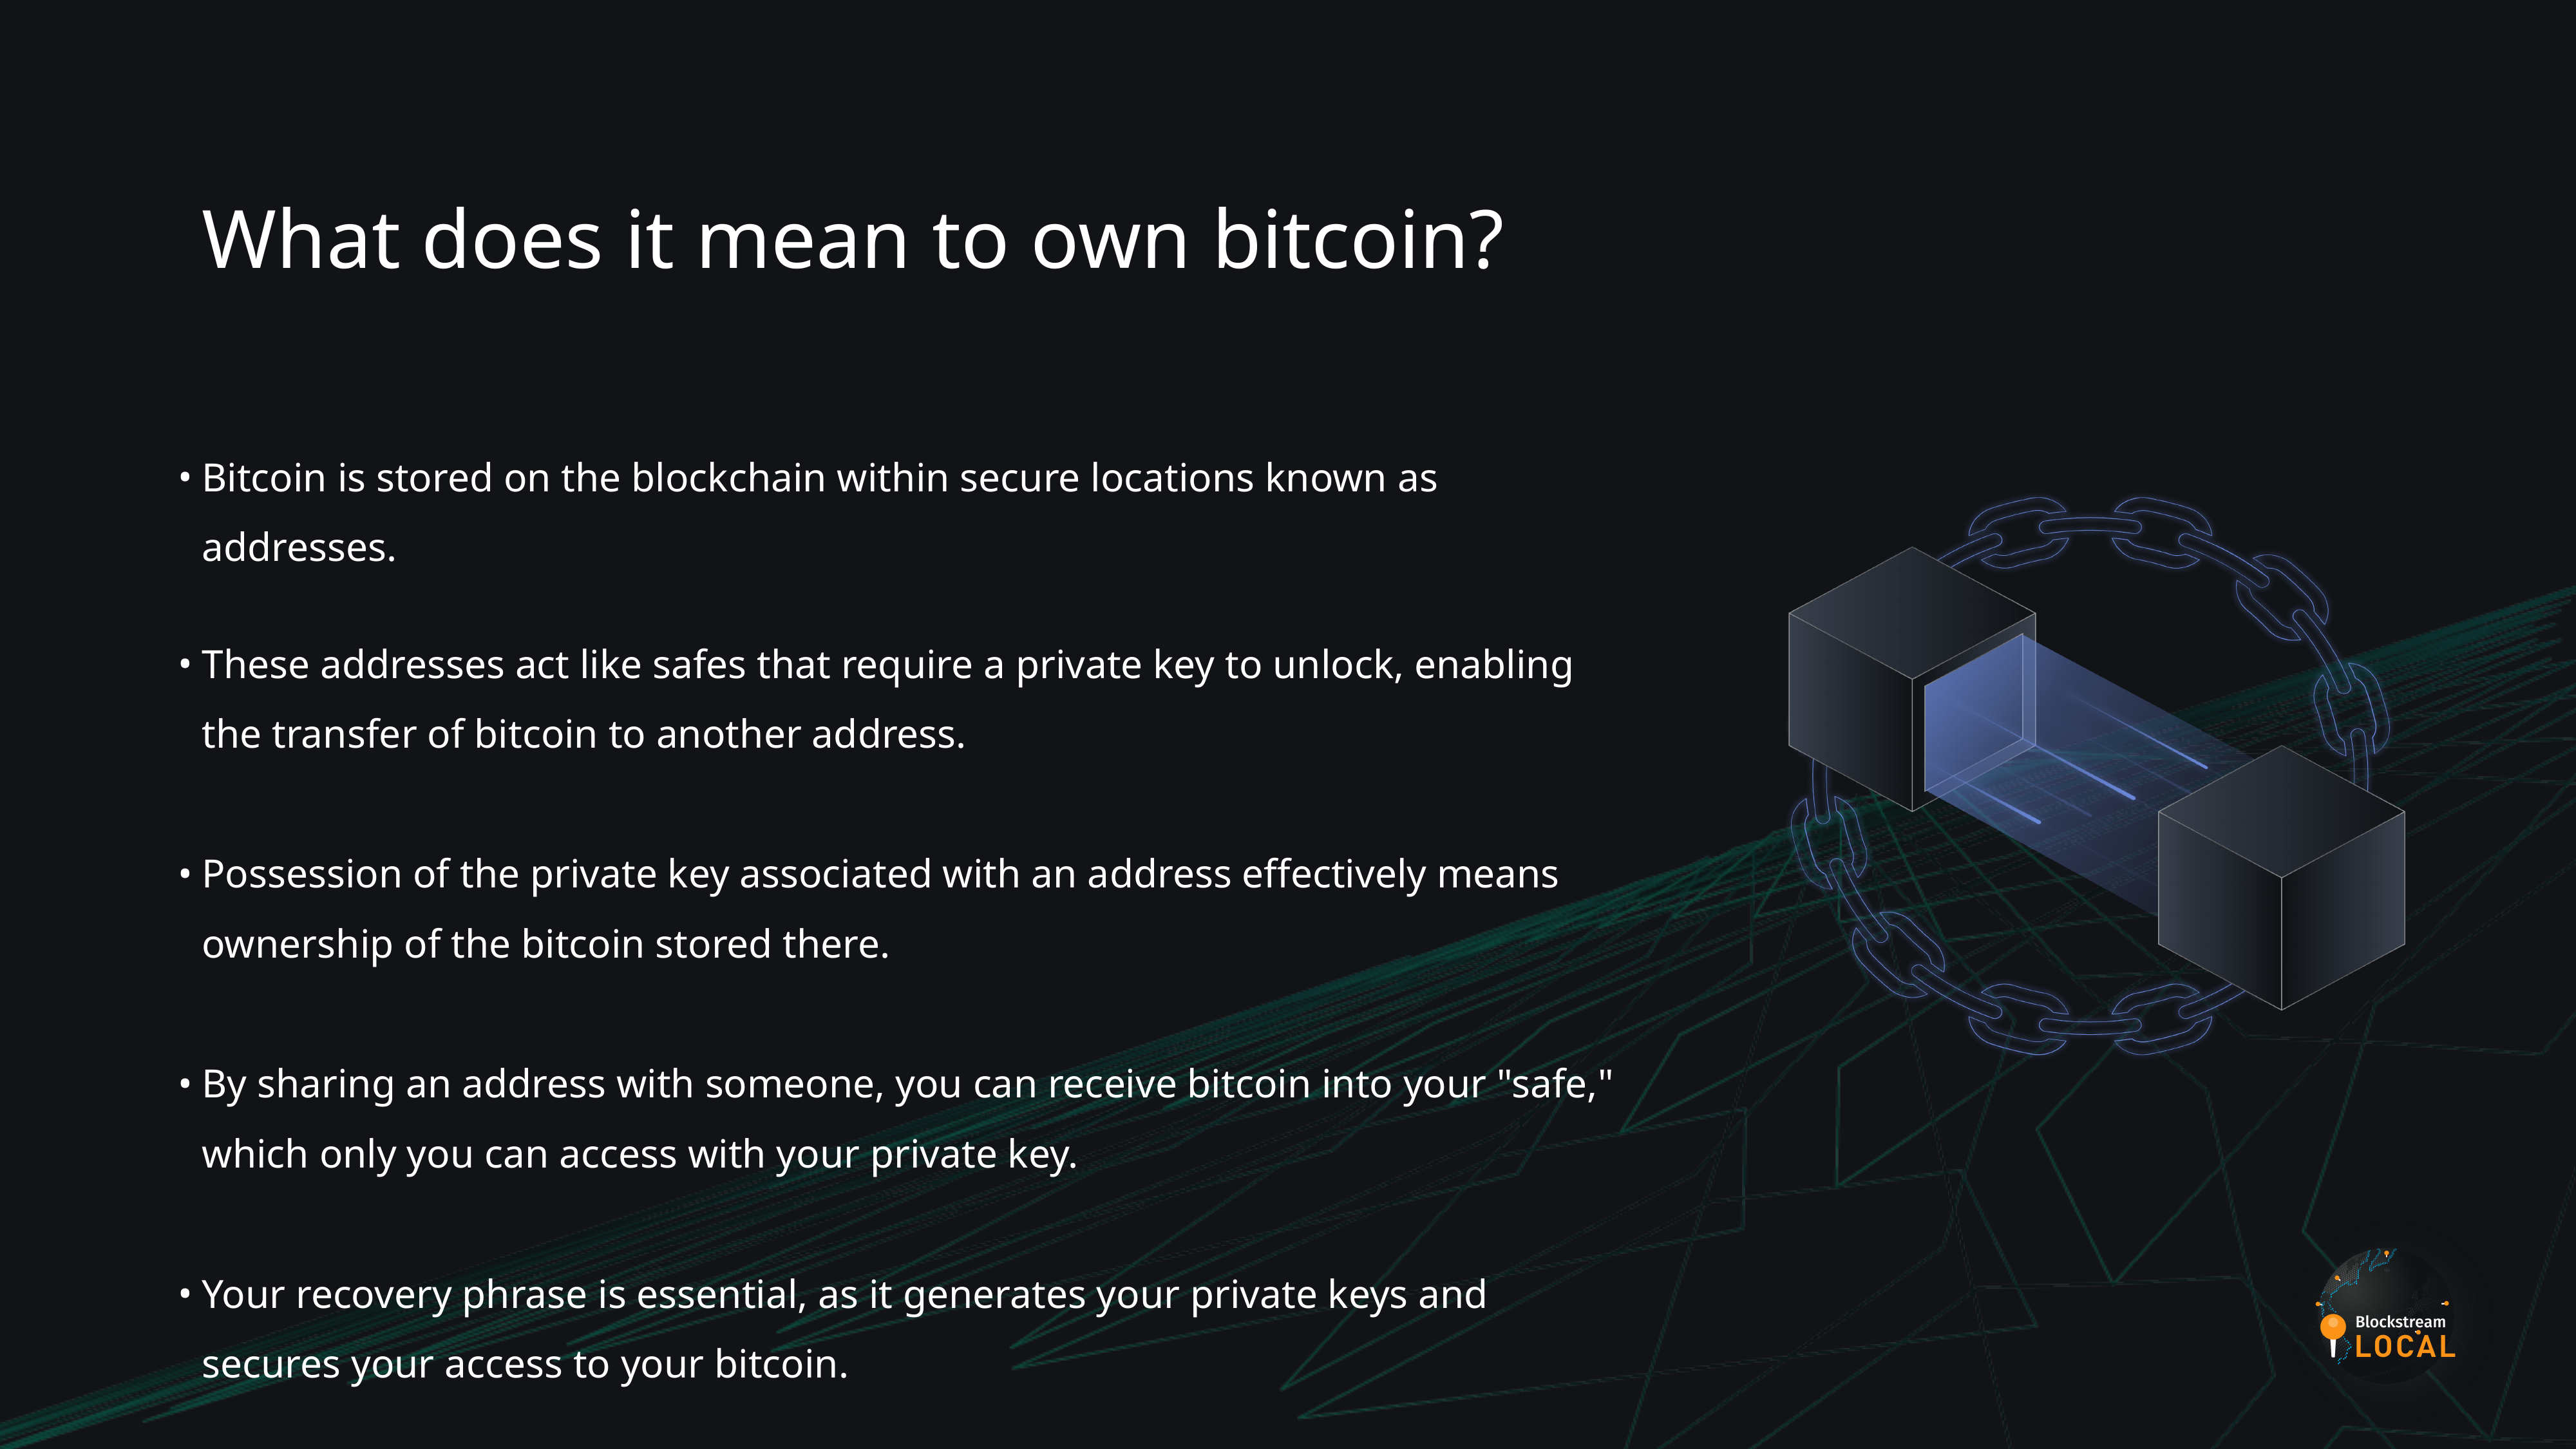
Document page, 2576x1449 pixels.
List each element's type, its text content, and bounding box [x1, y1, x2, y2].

text_box Bitcoin is stored on the blockchain within secure locations known as addresses. These addresses act like safes that require a private key to unlock, enabling the transfer of bitcoin to another address. Possession of the private key associated with an address effectively means ownership of the bitcoin stored there. By sharing an address with someone, you can receive bitcoin into your "safe," which only you can access with your private key. Your recovery phrase is essential, as it generates your private keys and secures your access to your bitcoin. [151, 403, 1649, 1412]
list What does it mean to own bitcoin? [189, 184, 1697, 309]
picture [0, 488, 2576, 1449]
